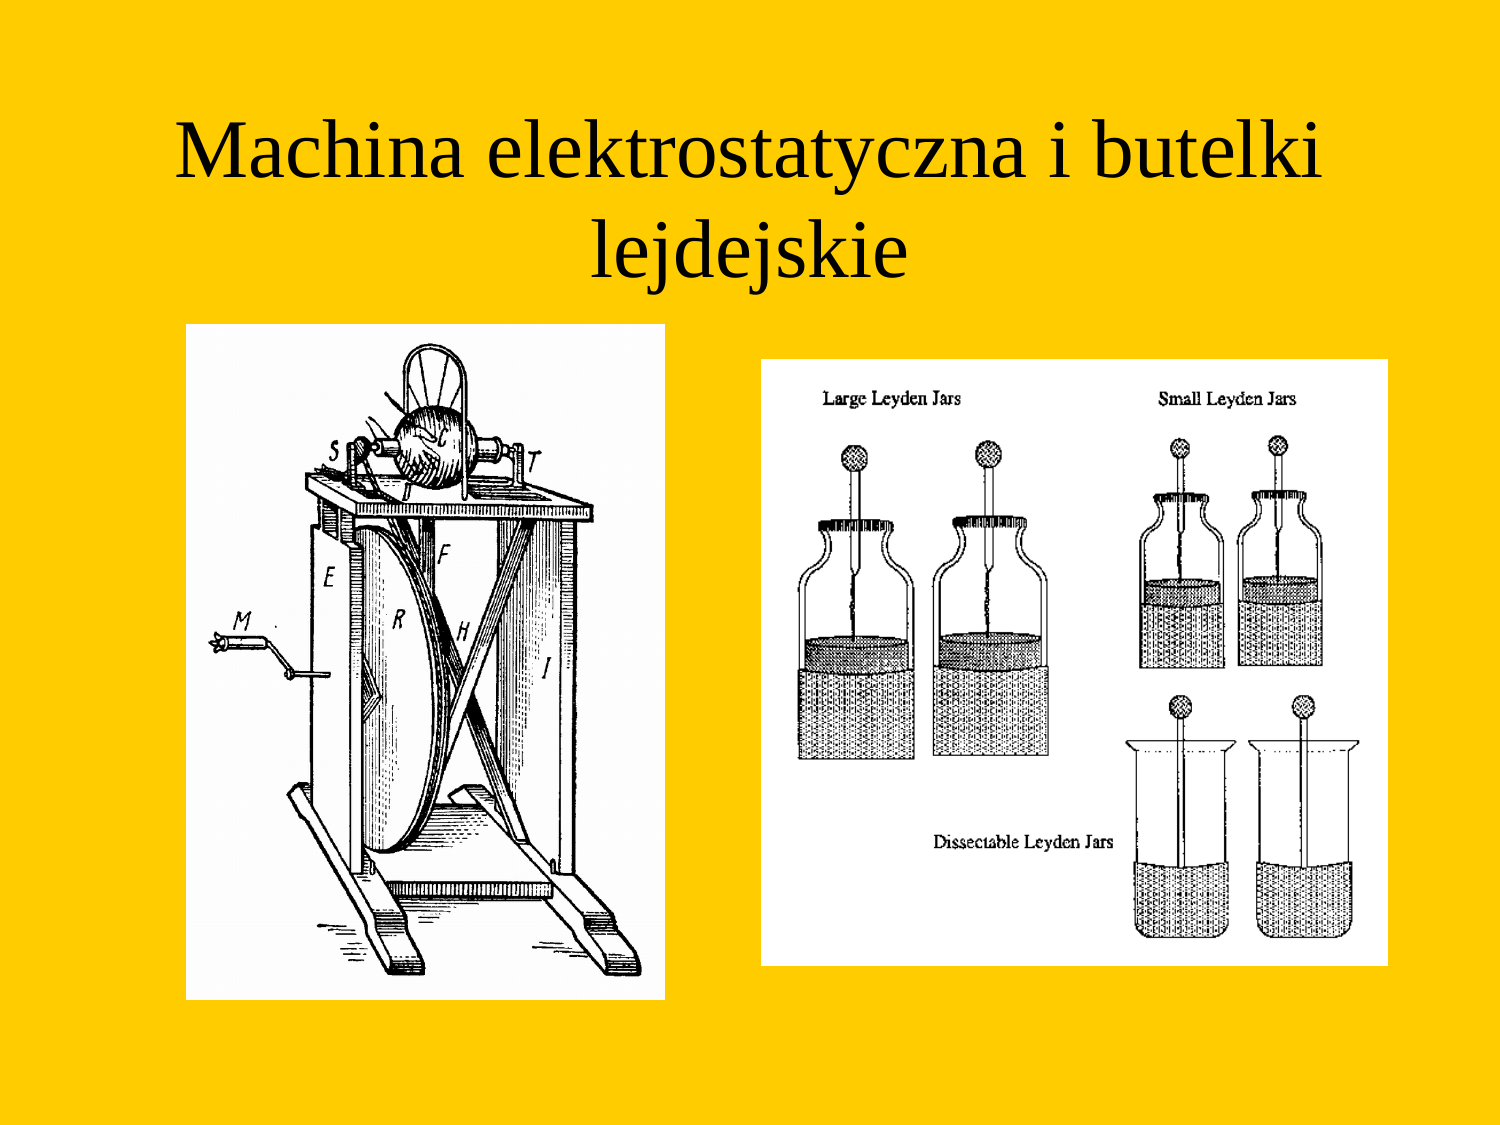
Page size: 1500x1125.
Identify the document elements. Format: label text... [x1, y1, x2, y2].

title Machina elektrostatyczna i butelki lejdejskie [112, 86, 1388, 302]
text_box [186, 324, 665, 1001]
text_box [761, 359, 1388, 966]
